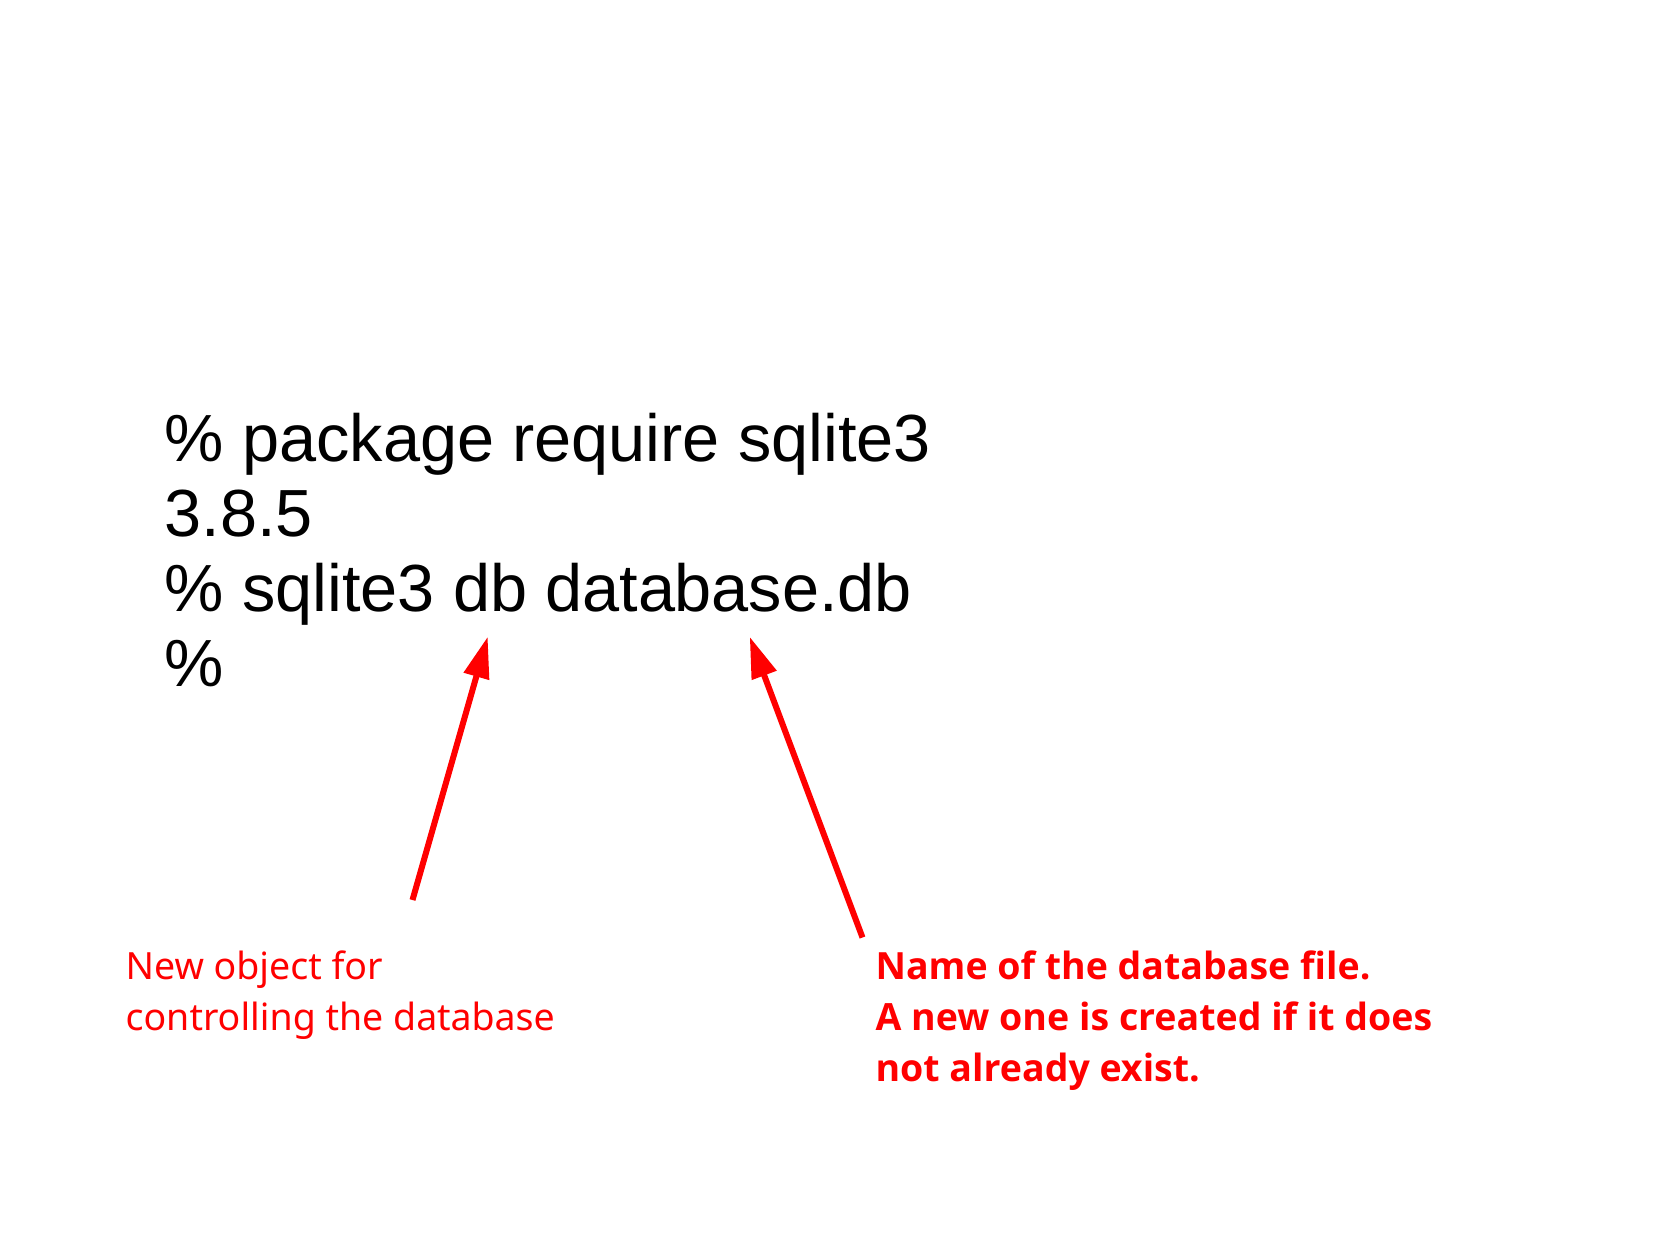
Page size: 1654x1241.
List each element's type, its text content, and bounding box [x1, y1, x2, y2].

text_box New object for controlling the database [107, 929, 584, 1063]
text_box % package require sqlite3 3.8.5 % sqlite3 db database.db % [150, 393, 947, 807]
text_box Name of the database file. A new one is created if it does not already exist. [857, 929, 1468, 1119]
